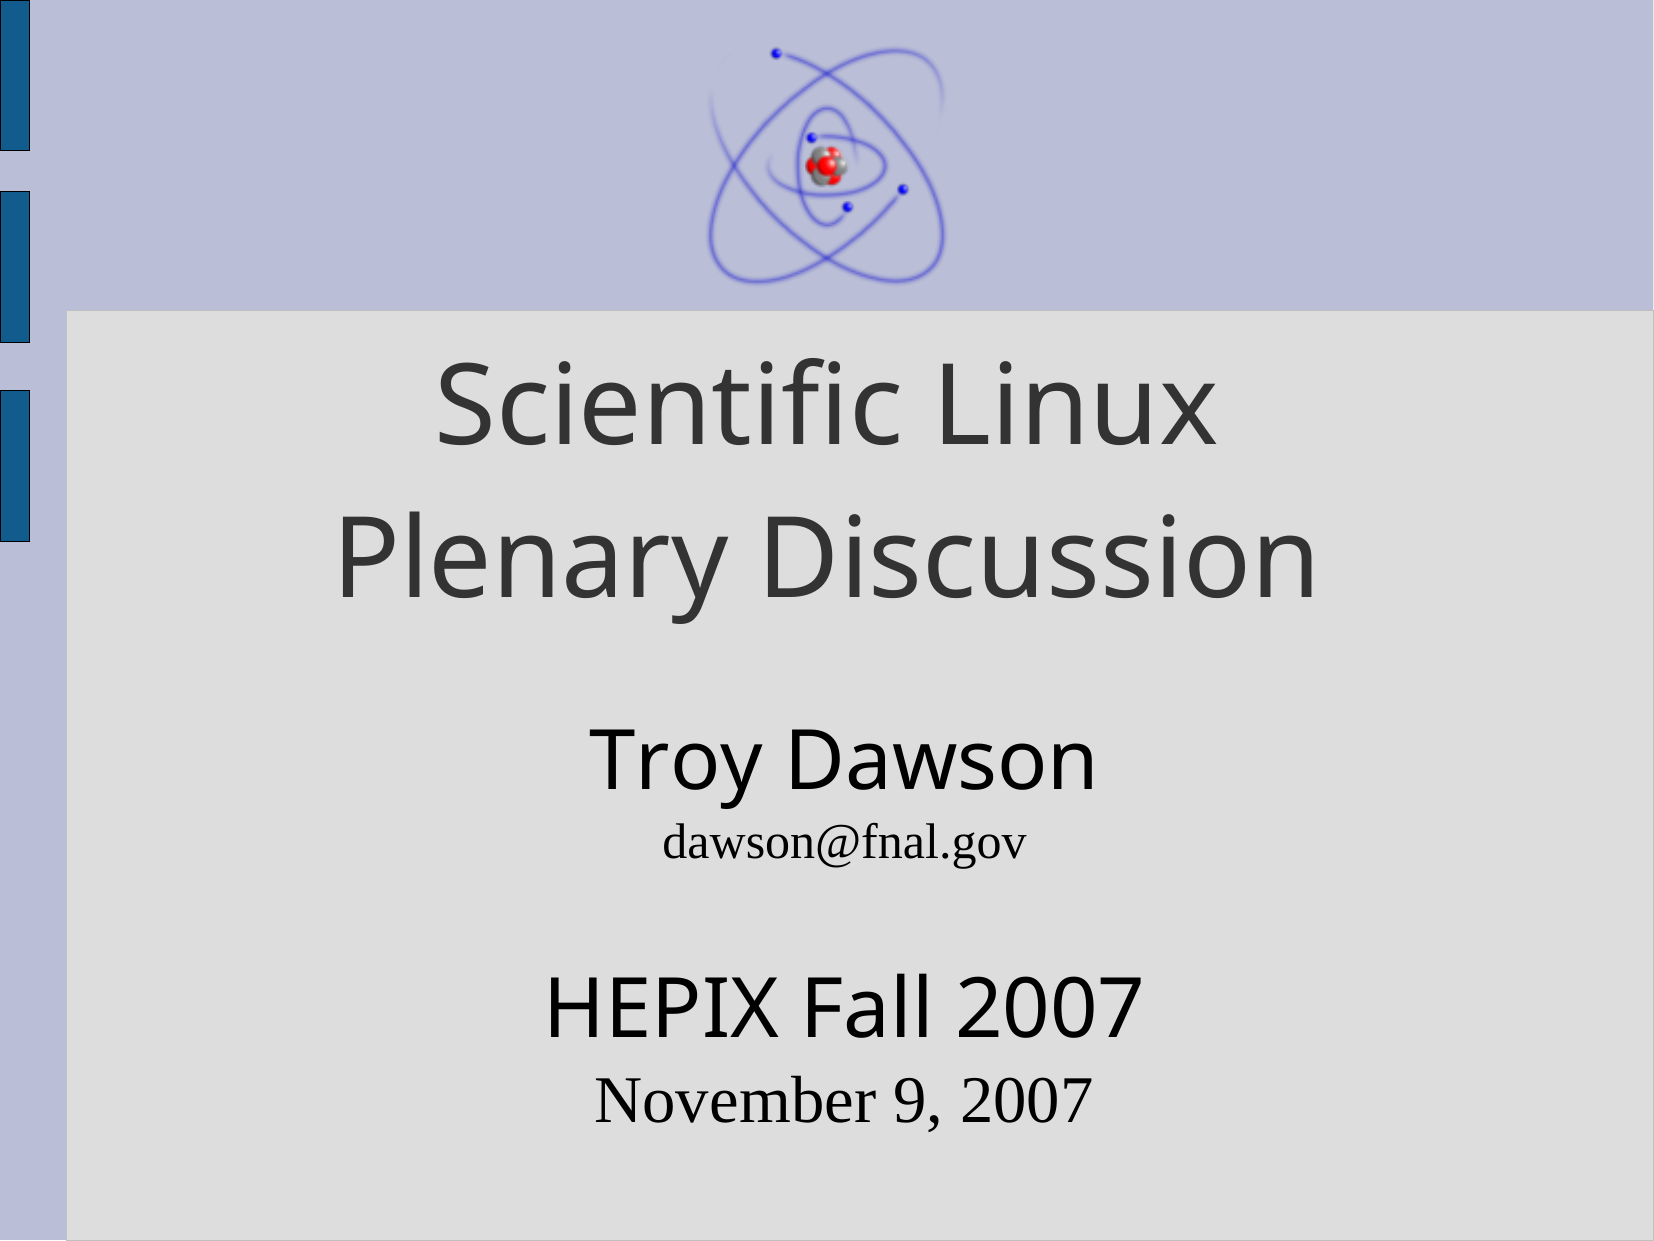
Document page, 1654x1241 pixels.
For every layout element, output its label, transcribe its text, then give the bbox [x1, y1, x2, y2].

title Scientific Linux Plenary Discussion [82, 341, 1571, 613]
picture [693, 33, 961, 301]
subtitle Troy Dawson dawson@fnal.gov HEPIX Fall 2007 November 9, 2007 [82, 675, 1571, 1163]
